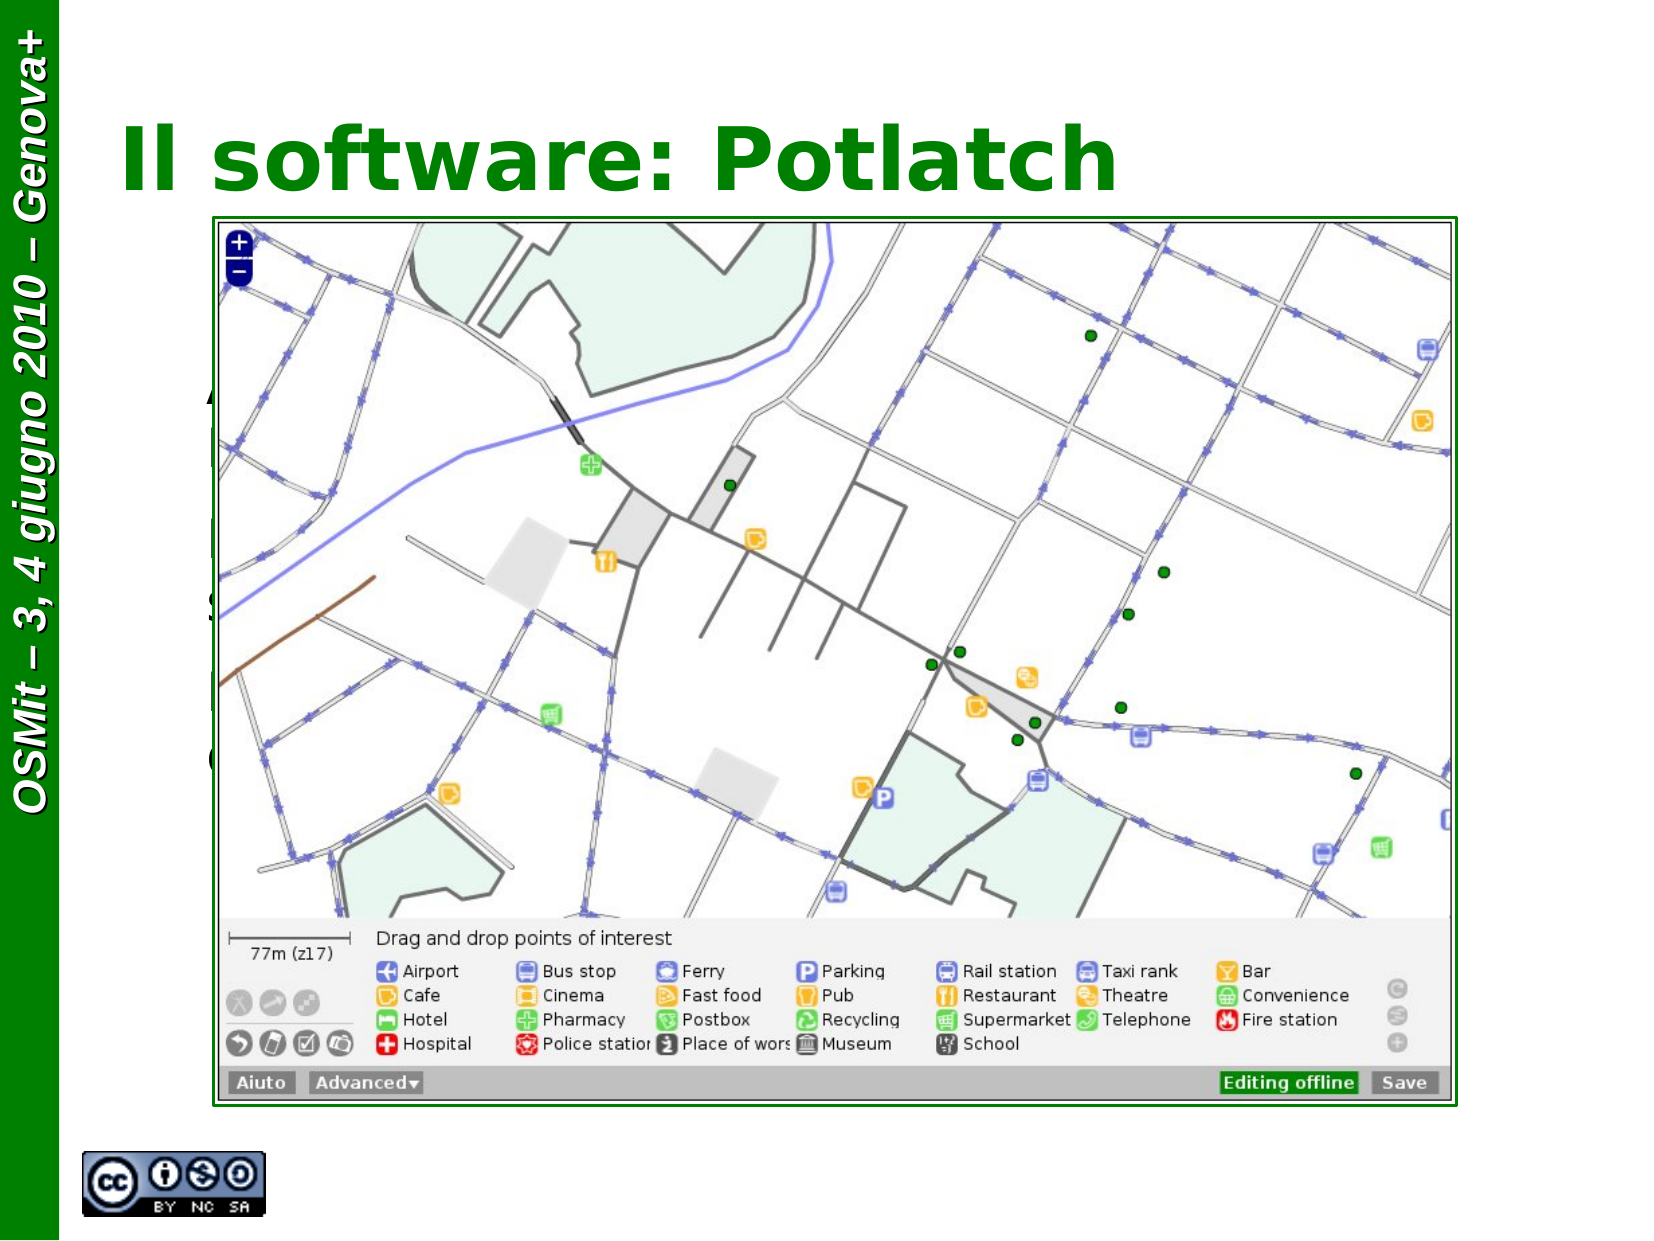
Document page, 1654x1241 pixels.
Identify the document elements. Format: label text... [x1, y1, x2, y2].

picture [82, 1151, 266, 1217]
title Il software: Potlatch [118, 63, 1394, 257]
picture [214, 218, 1456, 1105]
